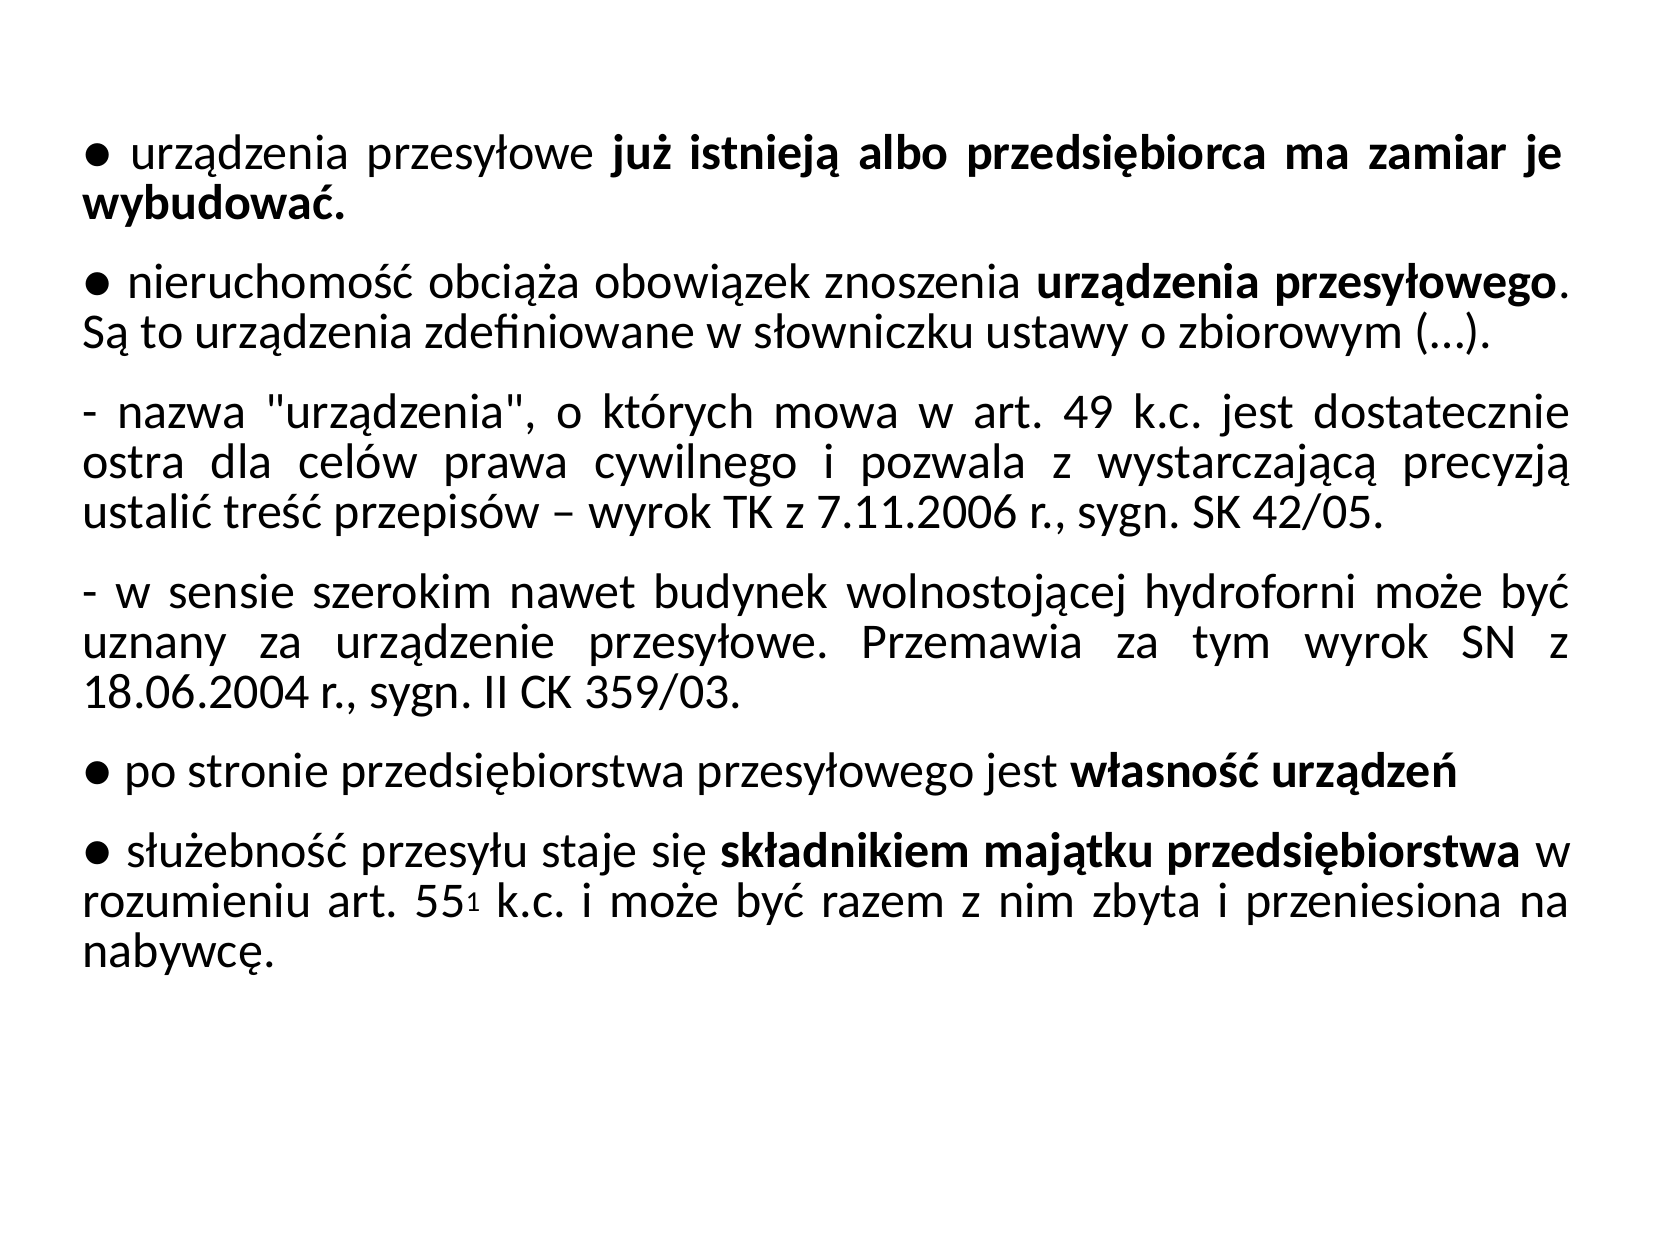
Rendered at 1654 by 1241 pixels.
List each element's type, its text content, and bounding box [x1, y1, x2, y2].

list ● urządzenia przesyłowe już istnieją albo przedsiębiorca ma zamiar je wybudować. ● nieruchomość obciąża obowiązek znoszenia urządzenia przesyłowego. Są to urządzenia zdefiniowane w słowniczku ustawy o zbiorowym (…). - nazwa "urządzenia", o których mowa w art. 49 k.c. jest dostatecznie ostra dla celów prawa cywilnego i pozwala z wystarczającą precyzją ustalić treść przepisów – wyrok TK z 7.11.2006 r., sygn. SK 42/05. - w sensie szerokim nawet budynek wolnostojącej hydroforni może być uznany za urządzenie przesyłowe. Przemawia za tym wyrok SN z 18.06.2004 r., sygn. II CK 359/03. ● po stronie przedsiębiorstwa przesyłowego jest własność urządzeń ● służebność przesyłu staje się składnikiem majątku przedsiębiorstwa w rozumieniu art. 551 k.c. i może być razem z nim zbyta i przeniesiona na nabywcę. [82, 47, 1571, 1109]
